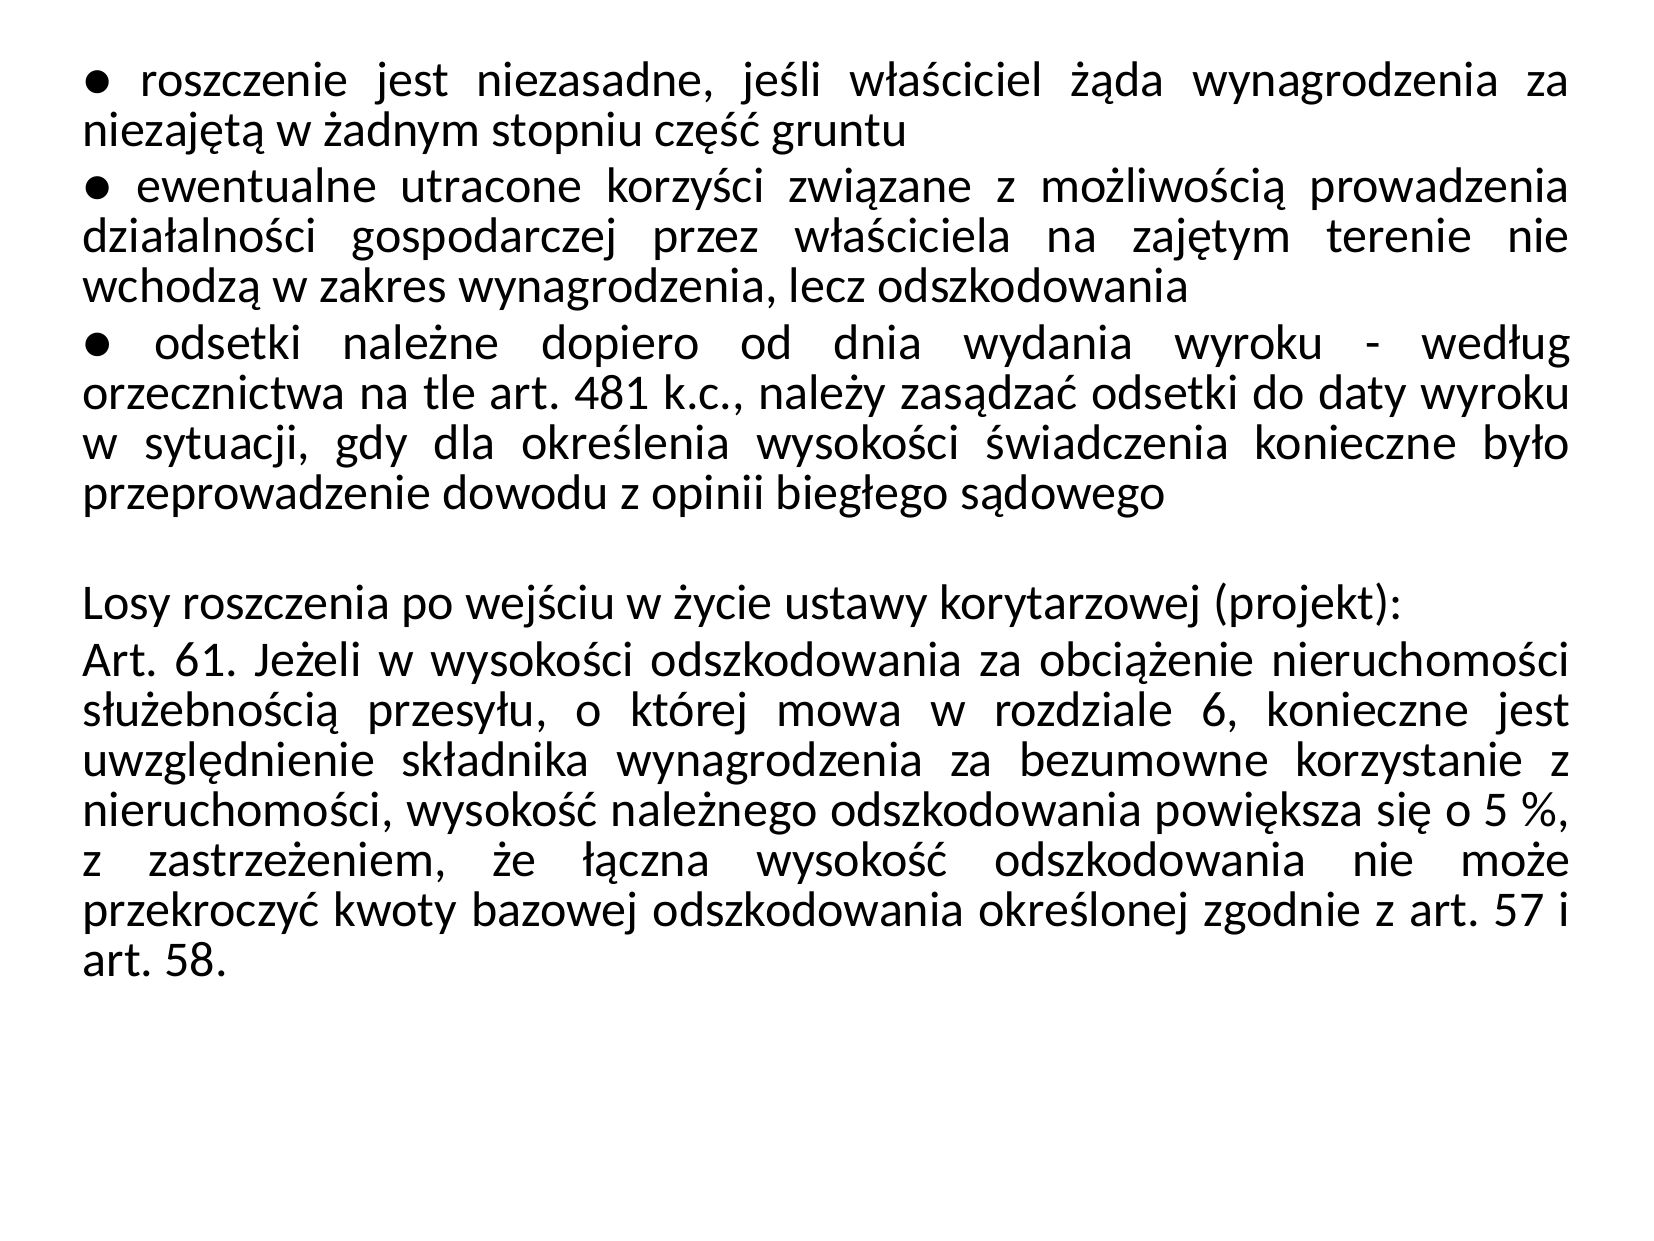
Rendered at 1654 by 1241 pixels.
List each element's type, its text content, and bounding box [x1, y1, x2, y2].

list ● roszczenie jest niezasadne, jeśli właściciel żąda wynagrodzenia za niezajętą w żadnym stopniu część gruntu ● ewentualne utracone korzyści związane z możliwością prowadzenia działalności gospodarczej przez właściciela na zajętym terenie nie wchodzą w zakres wynagrodzenia, lecz odszkodowania ● odsetki należne dopiero od dnia wydania wyroku - według orzecznictwa na tle art. 481 k.c., należy zasądzać odsetki do daty wyroku w sytuacji, gdy dla określenia wysokości świadczenia konieczne było przeprowadzenie dowodu z opinii biegłego sądowego Losy roszczenia po wejściu w życie ustawy korytarzowej (projekt): Art. 61. Jeżeli w wysokości odszkodowania za obciążenie nieruchomości służebnością przesyłu, o której mowa w rozdziale 6, konieczne jest uwzględnienie składnika wynagrodzenia za bezumowne korzystanie z nieruchomości, wysokość należnego odszkodowania powiększa się o 5 %, z zastrzeżeniem, że łączna wysokość odszkodowania nie może przekroczyć kwoty bazowej odszkodowania określonej zgodnie z art. 57 i art. 58. [82, 59, 1571, 1109]
